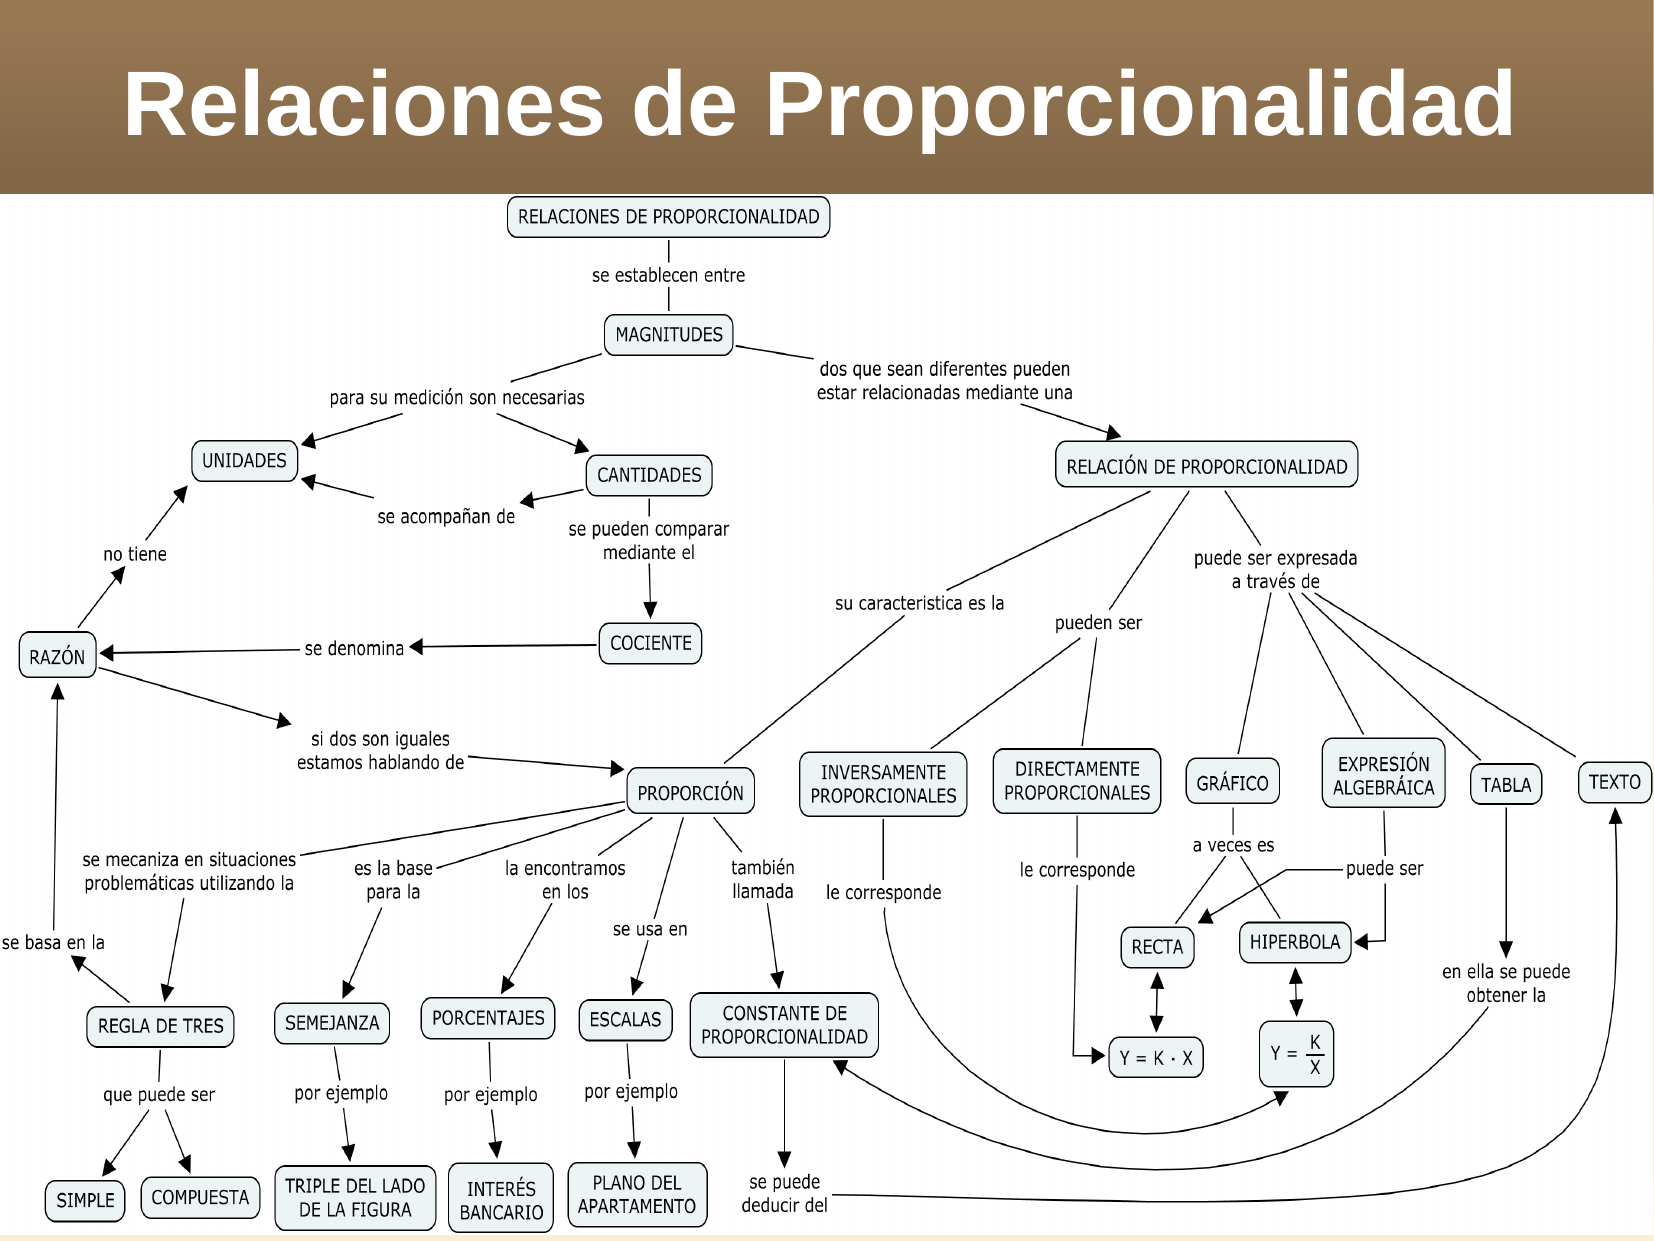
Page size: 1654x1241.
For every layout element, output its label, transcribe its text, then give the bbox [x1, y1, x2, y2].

picture [0, 0, 1654, 1241]
title Relaciones de Proporcionalidad [76, 0, 1565, 194]
